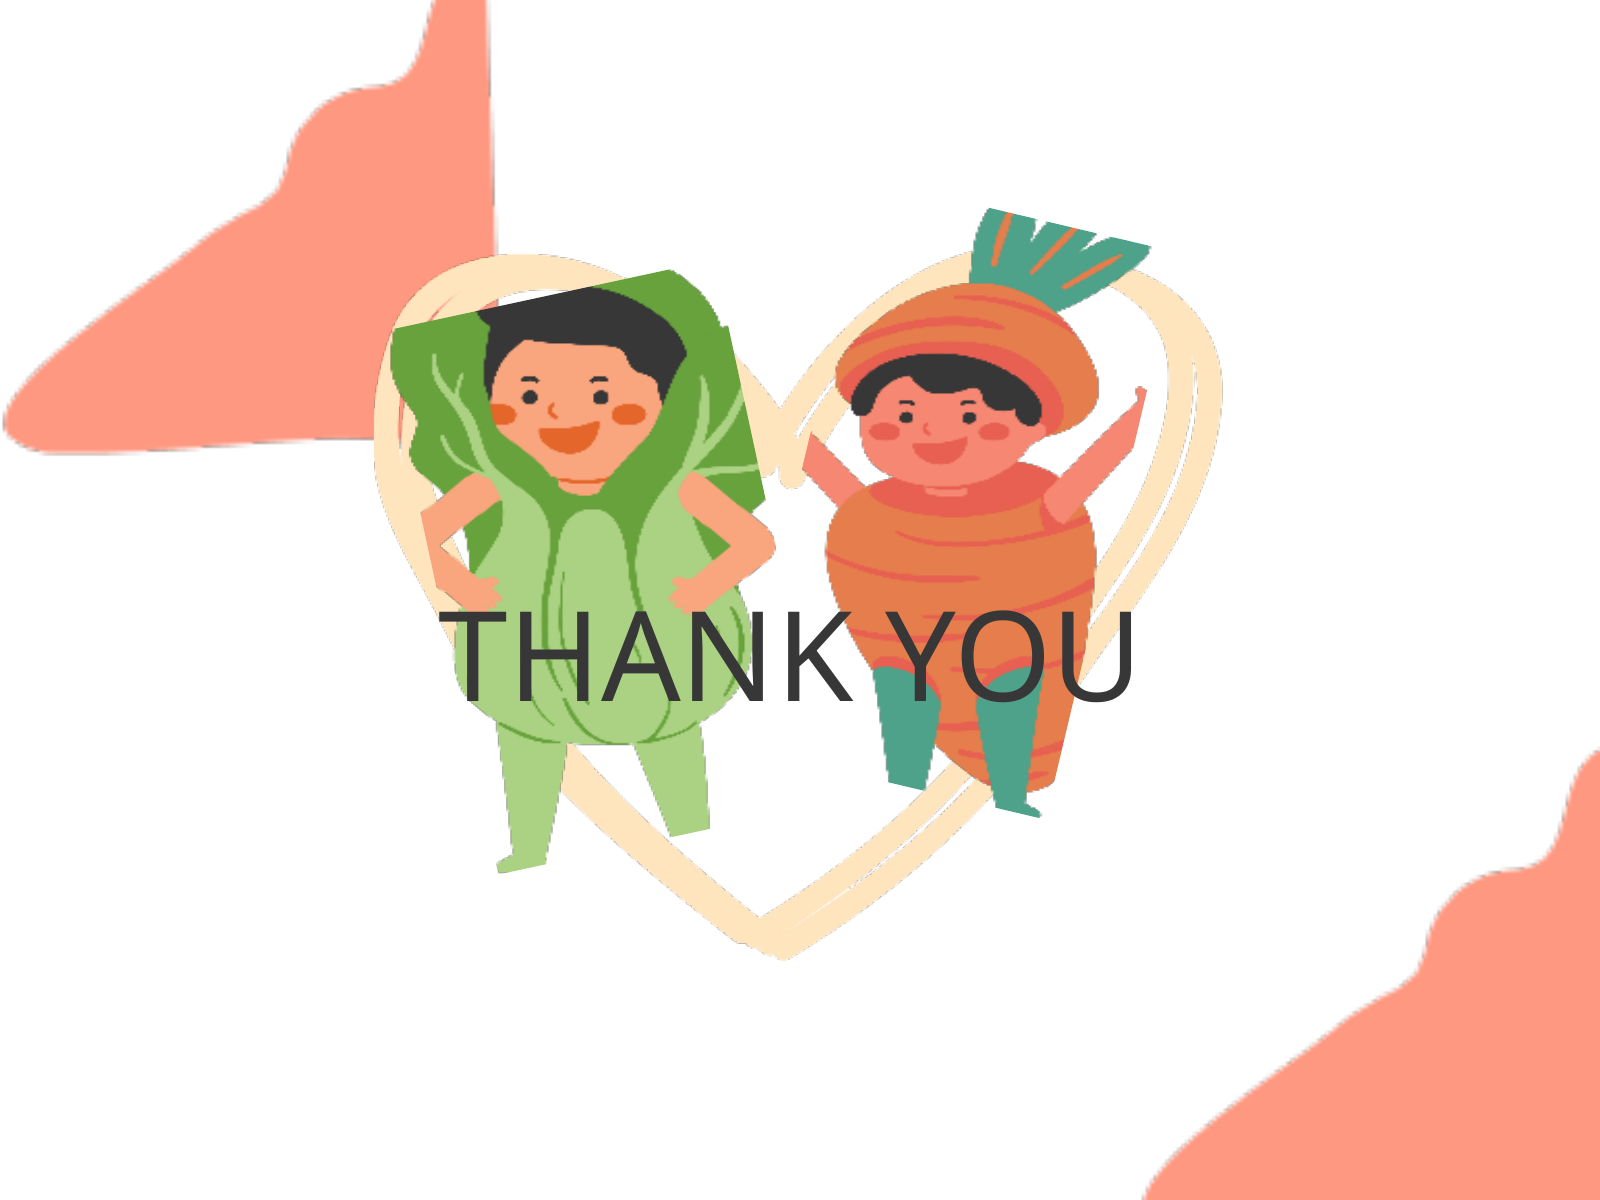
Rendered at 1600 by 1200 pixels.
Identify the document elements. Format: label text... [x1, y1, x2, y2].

text_box THANK YOU [141, 610, 1441, 730]
text_box [0, 0, 1226, 610]
text_box [373, 730, 1600, 1200]
